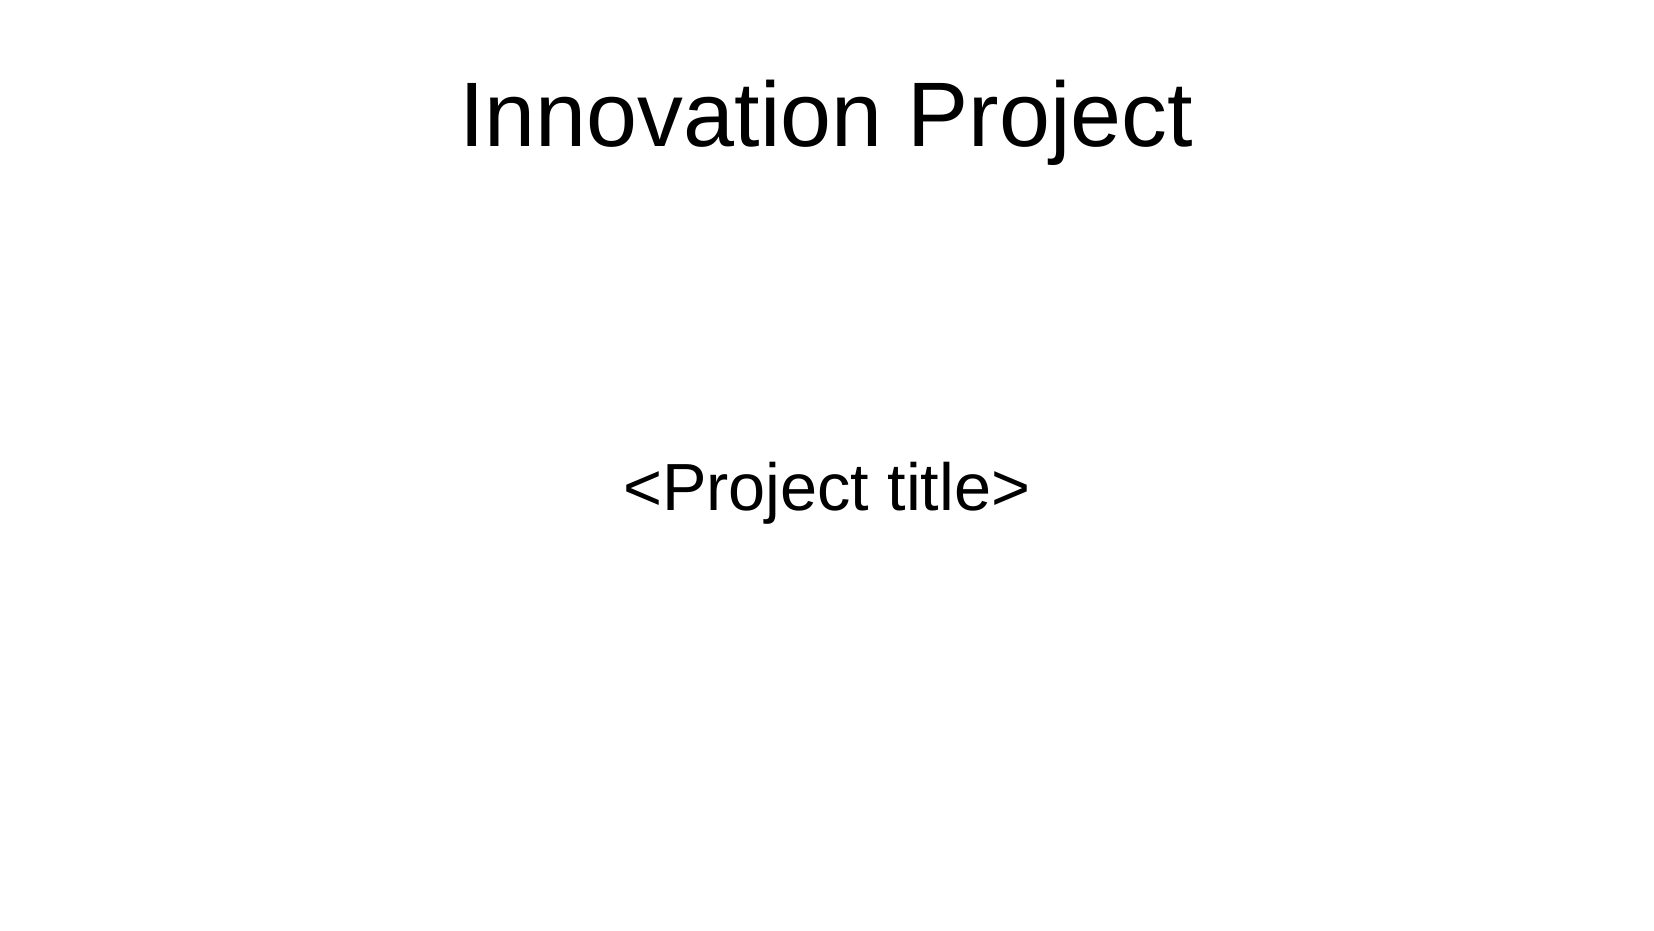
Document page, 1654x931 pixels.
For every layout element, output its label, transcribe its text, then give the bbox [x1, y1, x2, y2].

title Innovation Project [82, 37, 1571, 193]
subtitle <Project title> [82, 217, 1571, 758]
